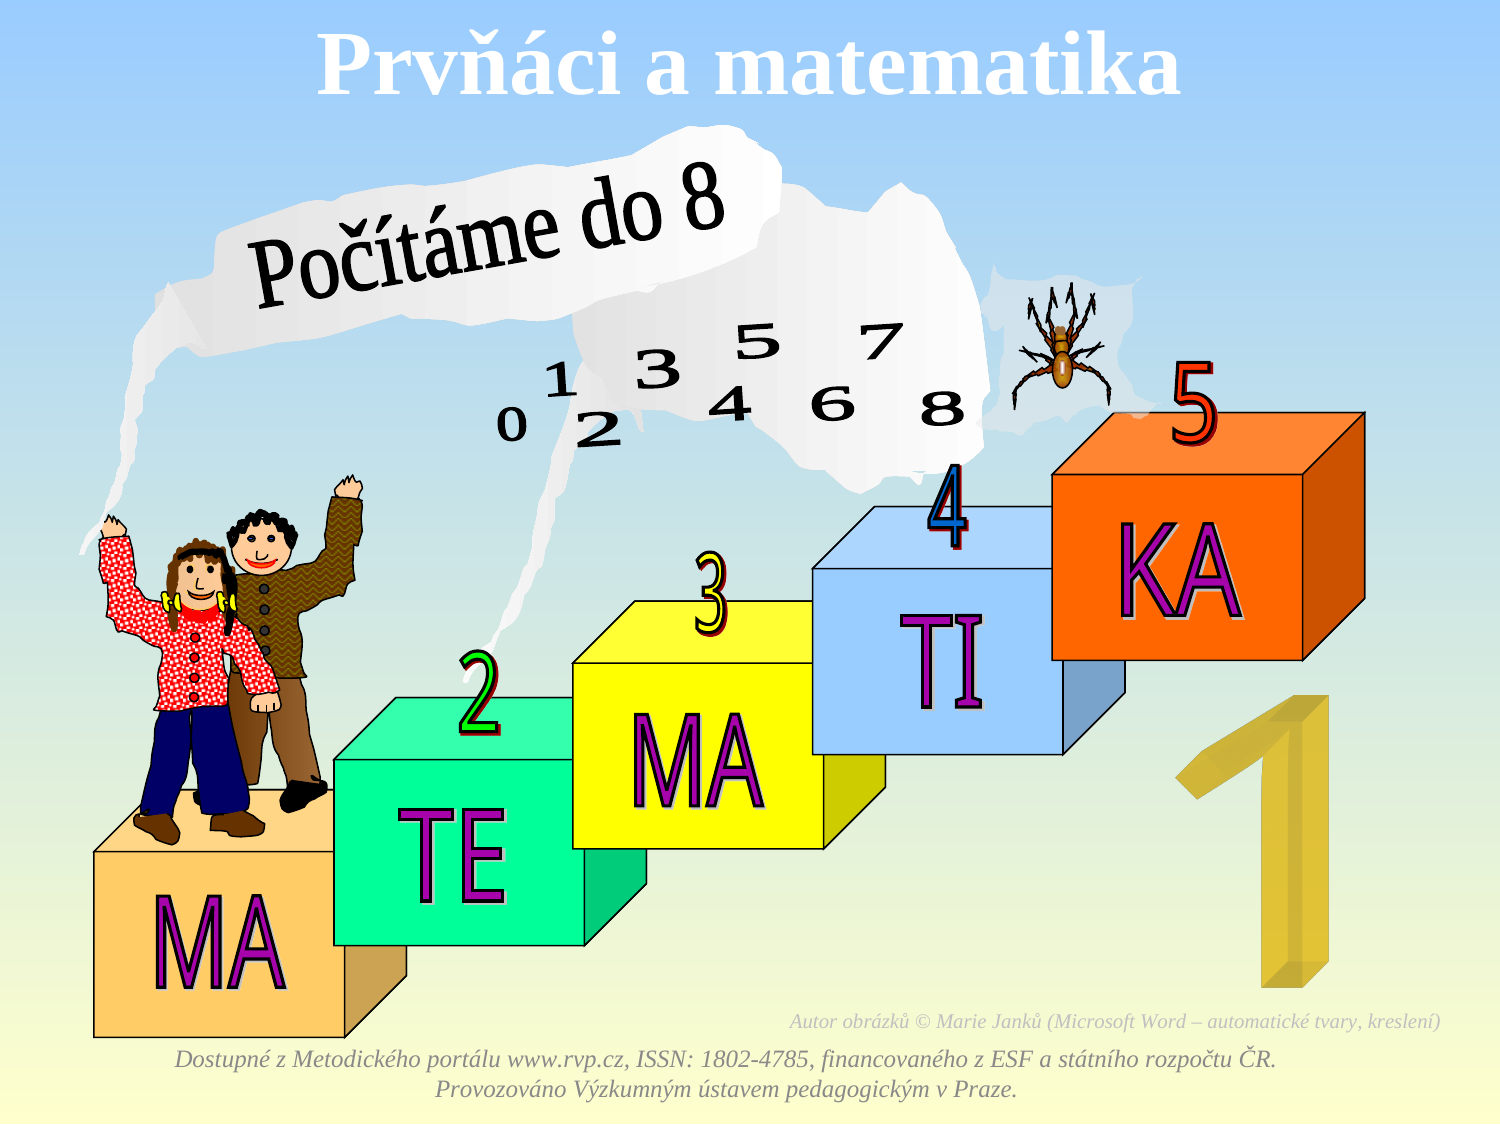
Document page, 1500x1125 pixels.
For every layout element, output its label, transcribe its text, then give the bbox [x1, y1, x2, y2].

text_box 4 [928, 465, 966, 546]
text_box KA [1122, 523, 1241, 616]
text_box Počítáme do 8 [430, 205, 446, 223]
text_box MA [706, 714, 763, 806]
text_box Počítáme do 8 [396, 225, 426, 282]
text_box Počítáme do 8 [683, 162, 724, 230]
text_box MA [228, 895, 285, 988]
text_box Počítáme do 8 [623, 192, 661, 241]
text_box MA [157, 896, 221, 988]
text_box 8 [922, 392, 963, 426]
text_box [0, 0, 1500, 1124]
text_box 5 [1174, 362, 1214, 443]
text_box TI [956, 615, 981, 707]
text_box Dostupné z Metodického portálu www.rvp.cz, ISSN: 1802-4785, financovaného z ESF a státního rozpočtu ČR. Provozováno Výzkumným ústavem pedagogickým v Praze. [105, 1042, 1348, 1103]
text_box MA [635, 714, 699, 806]
text_box 7 [861, 323, 903, 359]
text_box Počítáme do 8 [582, 175, 625, 248]
text_box TE [463, 809, 503, 902]
title Prvňáci a matematika [112, 0, 1388, 152]
text_box 1 [547, 362, 576, 397]
text_box 0 [498, 407, 526, 441]
text_box Počítáme do 8 [456, 216, 527, 272]
text_box Počítáme do 8 [342, 242, 378, 291]
text_box 4 [709, 386, 751, 420]
text_box Počítáme do 8 [301, 250, 338, 299]
text_box Počítáme do 8 [375, 239, 403, 287]
text_box Počítáme do 8 [376, 214, 392, 233]
text_box Počítáme do 8 [525, 210, 560, 258]
text_box 3 [696, 552, 724, 633]
text_box 2 [460, 651, 497, 732]
text_box TI [901, 615, 952, 708]
text_box Počítáme do 8 [426, 228, 463, 278]
text_box 6 [812, 387, 854, 421]
text_box 2 [578, 412, 620, 447]
text_box 3 [638, 350, 679, 388]
text_box Počítáme do 8 [339, 219, 367, 237]
text_box TE [399, 809, 453, 902]
text_box 5 [738, 324, 779, 359]
text_box Autor obrázků © Marie Janků (Microsoft Word – automatické tvary, kreslení) [774, 999, 1500, 1066]
text_box Počítáme do 8 [248, 240, 293, 309]
